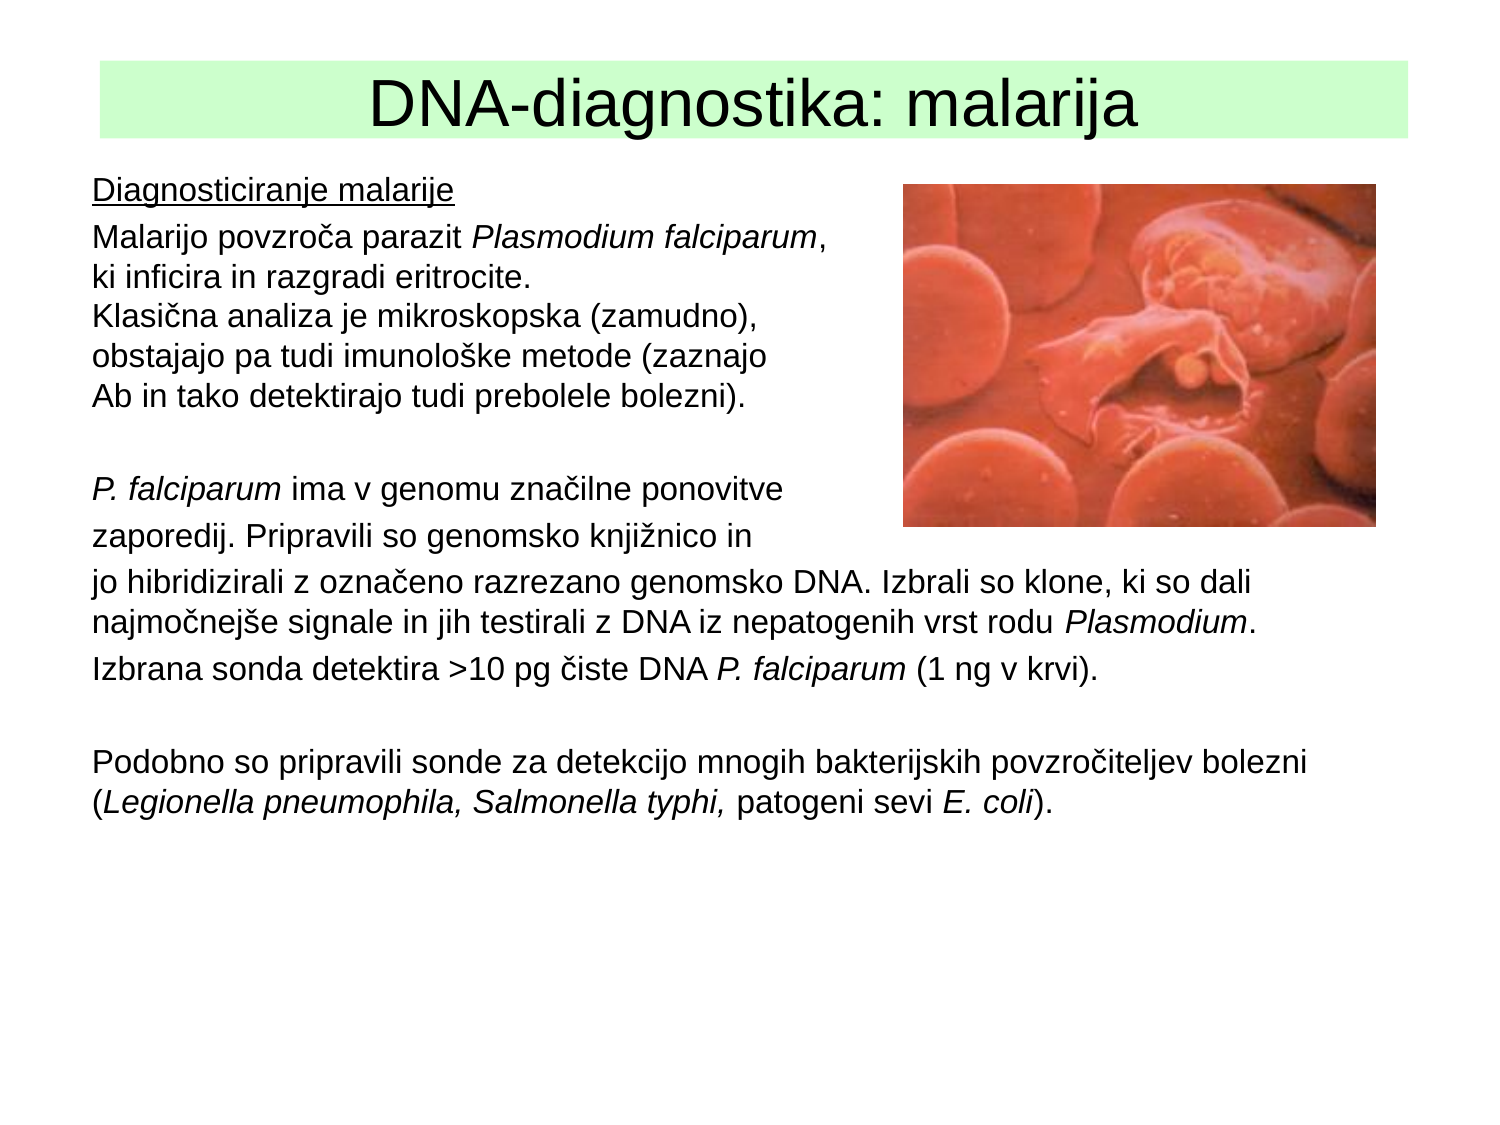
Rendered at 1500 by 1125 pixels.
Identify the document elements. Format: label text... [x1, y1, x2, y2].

list Diagnosticiranje malarije Malarijo povzroča parazit Plasmodium falciparum, ki inficira in razgradi eritrocite. Klasična analiza je mikroskopska (zamudno), obstajajo pa tudi imunološke metode (zaznajo Ab in tako detektirajo tudi prebolele bolezni). P. falciparum ima v genomu značilne ponovitve zaporedij. Pripravili so genomsko knjižnico in jo hibridizirali z označeno razrezano genomsko DNA. Izbrali so klone, ki so dali najmočnejše signale in jih testirali z DNA iz nepatogenih vrst rodu Plasmodium. Izbrana sonda detektira >10 pg čiste DNA P. falciparum (1 ng v krvi). Podobno so pripravili sonde za detekcijo mnogih bakterijskih povzročiteljev bolezni (Legionella pneumophila, Salmonella typhi, patogeni sevi E. coli). [76, 160, 1461, 1070]
title DNA-diagnostika: malarija [99, 60, 1409, 139]
picture [903, 184, 1376, 527]
